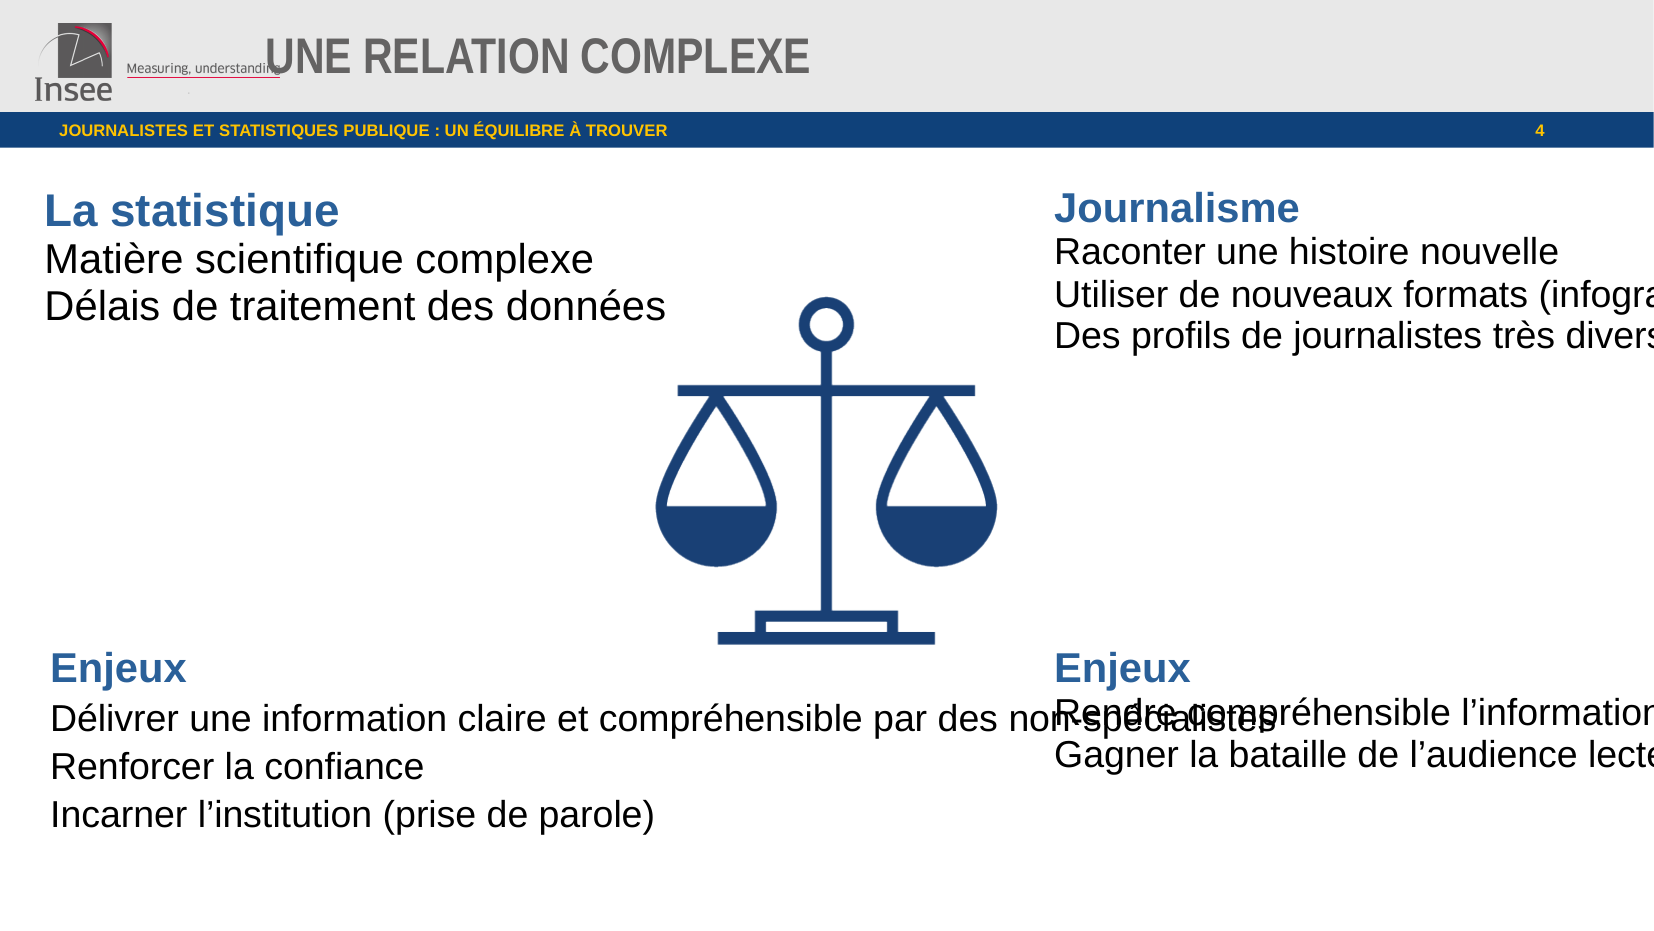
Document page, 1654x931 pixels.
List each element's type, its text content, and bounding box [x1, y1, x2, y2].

picture [589, 227, 1063, 702]
text_box La statistique Matière scientifique complexe Délais de traitement des données [11, 177, 709, 437]
text_box Journalisme Raconter une histoire nouvelle Utiliser de nouveaux formats (infographies, vidéo, cartes interactives…) Des profils de journalistes très divers et plutôt littéraires [1039, 177, 1607, 575]
text_box [1535, 112, 1654, 148]
text_box Journalistes et statistiques publique : un équilibre à trouver [59, 112, 1535, 148]
text_box Enjeux Rendre compréhensible l’information à ses « clients » Gagner la bataille de l’audience lecteurs/auditeurs/visiteurs [1039, 614, 1642, 931]
text_box Enjeux Délivrer une information claire et compréhensible par des non-spécialistes Renforcer la confiance Incarner l’institution (prise de parole) [35, 637, 863, 931]
title Une relation complexe [265, 0, 1625, 107]
